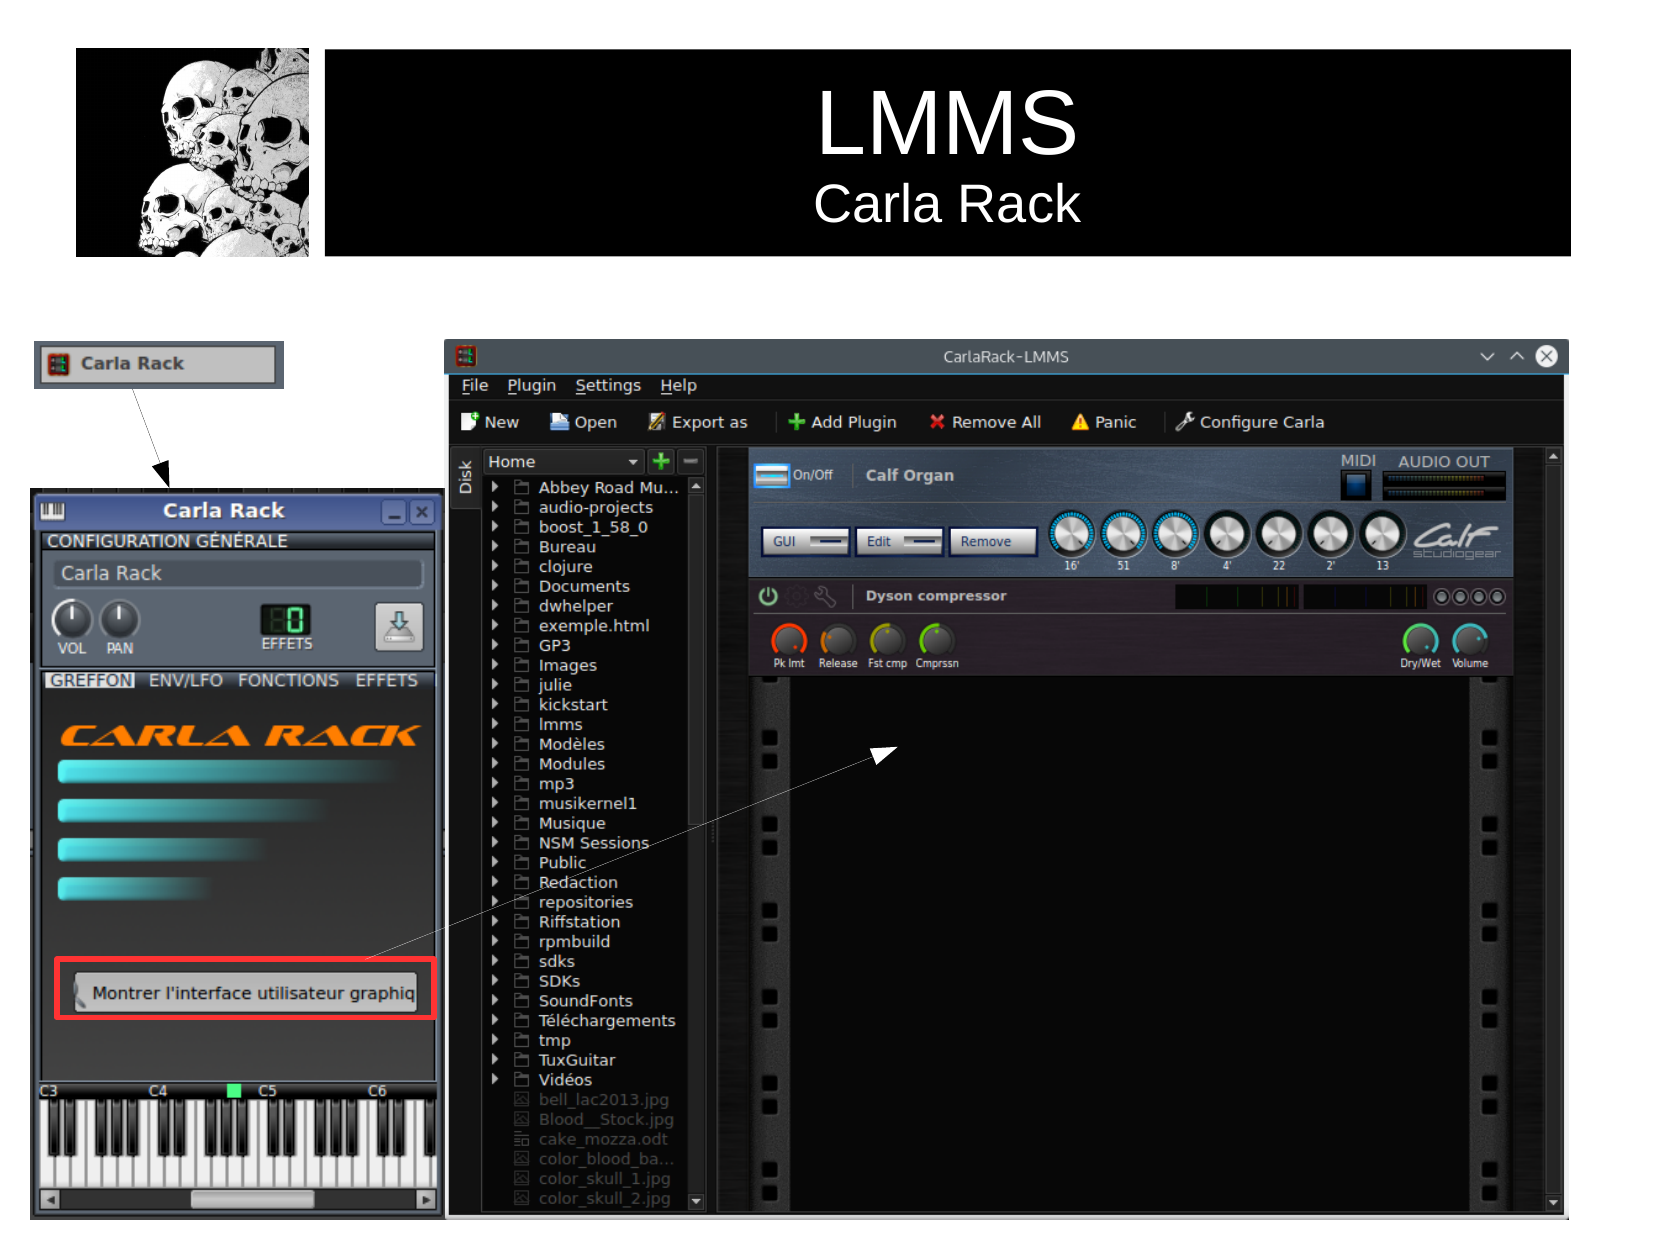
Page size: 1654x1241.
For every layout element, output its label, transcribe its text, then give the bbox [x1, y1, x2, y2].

picture [76, 48, 309, 257]
title LMMS Carla Rack [324, 49, 1571, 257]
picture [30, 339, 1569, 1220]
picture [34, 341, 284, 389]
